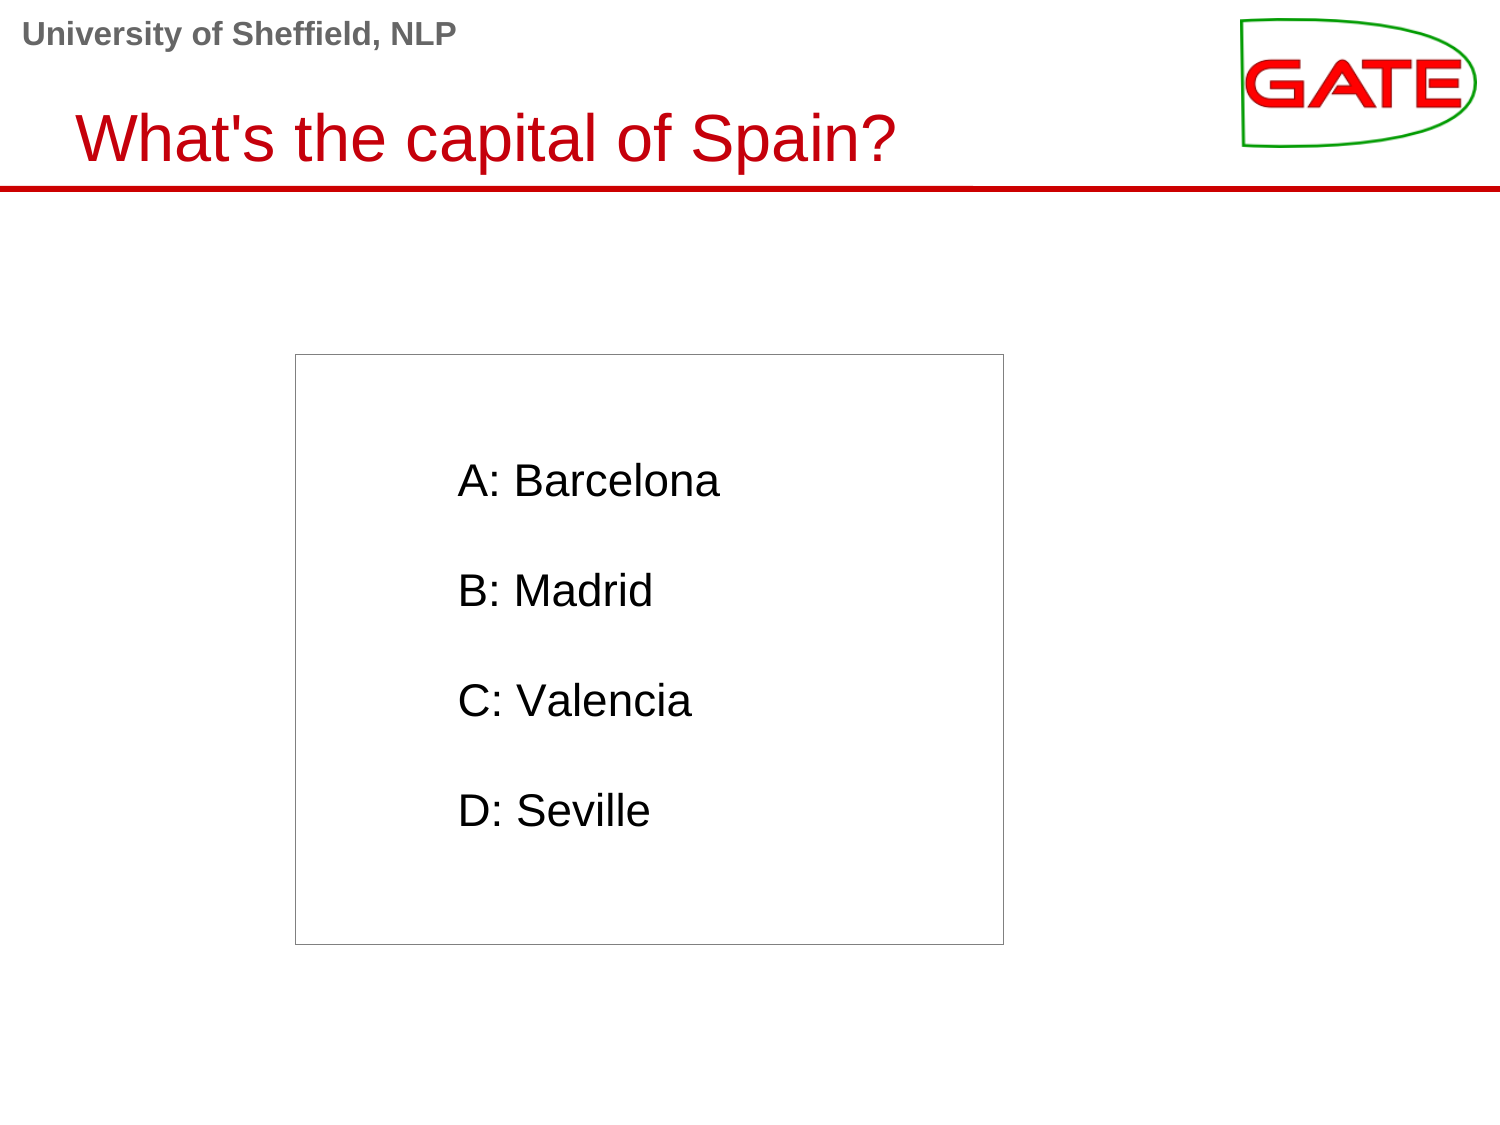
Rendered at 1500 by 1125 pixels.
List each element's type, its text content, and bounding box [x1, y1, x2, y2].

text_box A: Barcelona B: Madrid C: Valencia D: Seville [442, 442, 736, 843]
title What's the capital of Spain? [75, 44, 1425, 233]
picture [1240, 18, 1477, 148]
